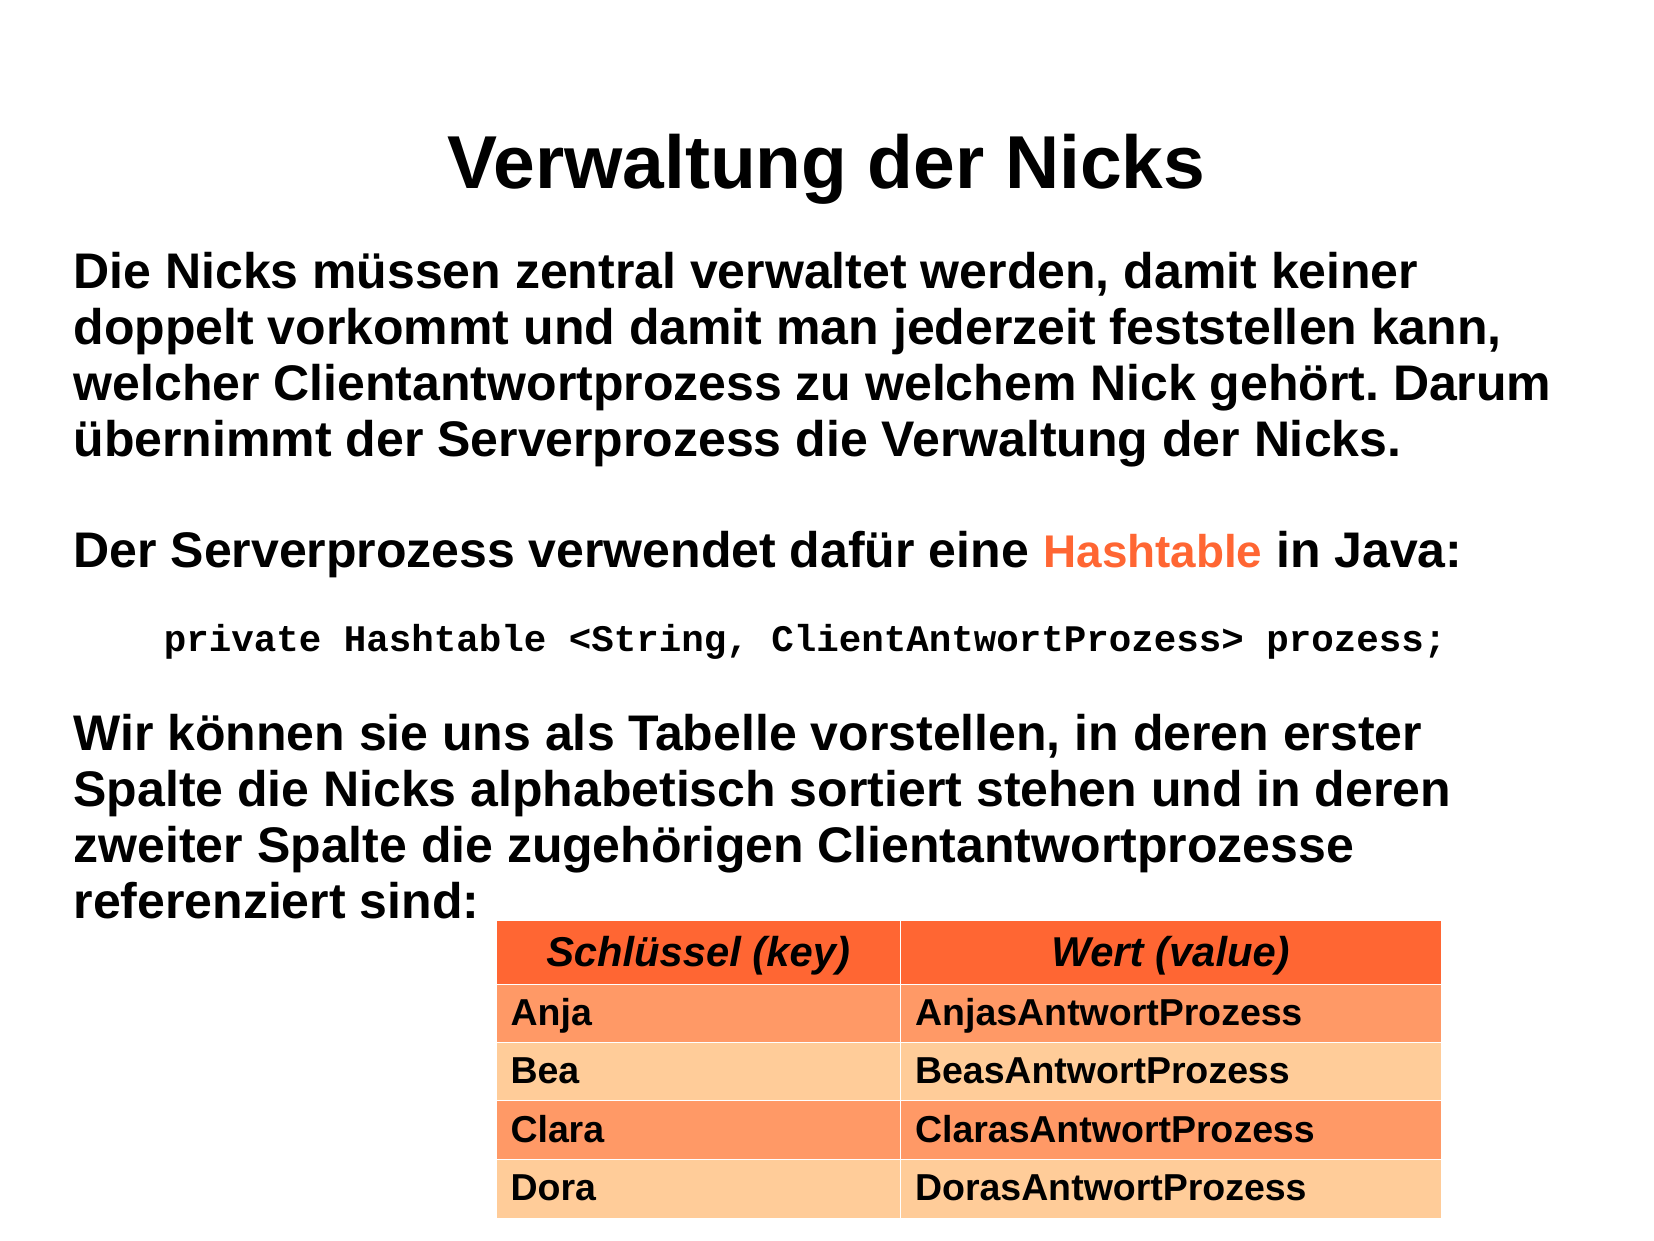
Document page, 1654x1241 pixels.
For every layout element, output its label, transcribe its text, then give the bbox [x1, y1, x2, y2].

table_header Schlüssel (key) [497, 921, 900, 984]
table_cell AnjasAntwortProzess [901, 985, 1441, 1042]
table_cell Clara [497, 1101, 900, 1159]
title Verwaltung der Nicks [88, 78, 1565, 236]
table_cell Dora [497, 1160, 900, 1218]
table_cell Anja [497, 985, 900, 1042]
table_cell Bea [497, 1043, 900, 1100]
table_cell ClarasAntwortProzess [901, 1101, 1441, 1159]
table_cell DorasAntwortProzess [901, 1160, 1441, 1218]
text_box Die Nicks müssen zentral verwaltet werden, damit keiner doppelt vorkommt und damit man jederzeit feststellen kann, welcher Clientantwortprozess zu welchem Nick gehört. Darum übernimmt der Serverprozess die Verwaltung der Nicks. Der Serverprozess verwendet dafür eine Hashtable in Java: private Hashtable <String, ClientAntwortProzess> prozess; Wir können sie uns als Tabelle vorstellen, in deren erster Spalte die Nicks alphabetisch sortiert stehen und in deren zweiter Spalte die zugehörigen Clientantwortprozesse referenziert sind: [59, 236, 1595, 975]
table_header Wert (value) [901, 921, 1441, 984]
table_cell BeasAntwortProzess [901, 1043, 1441, 1100]
